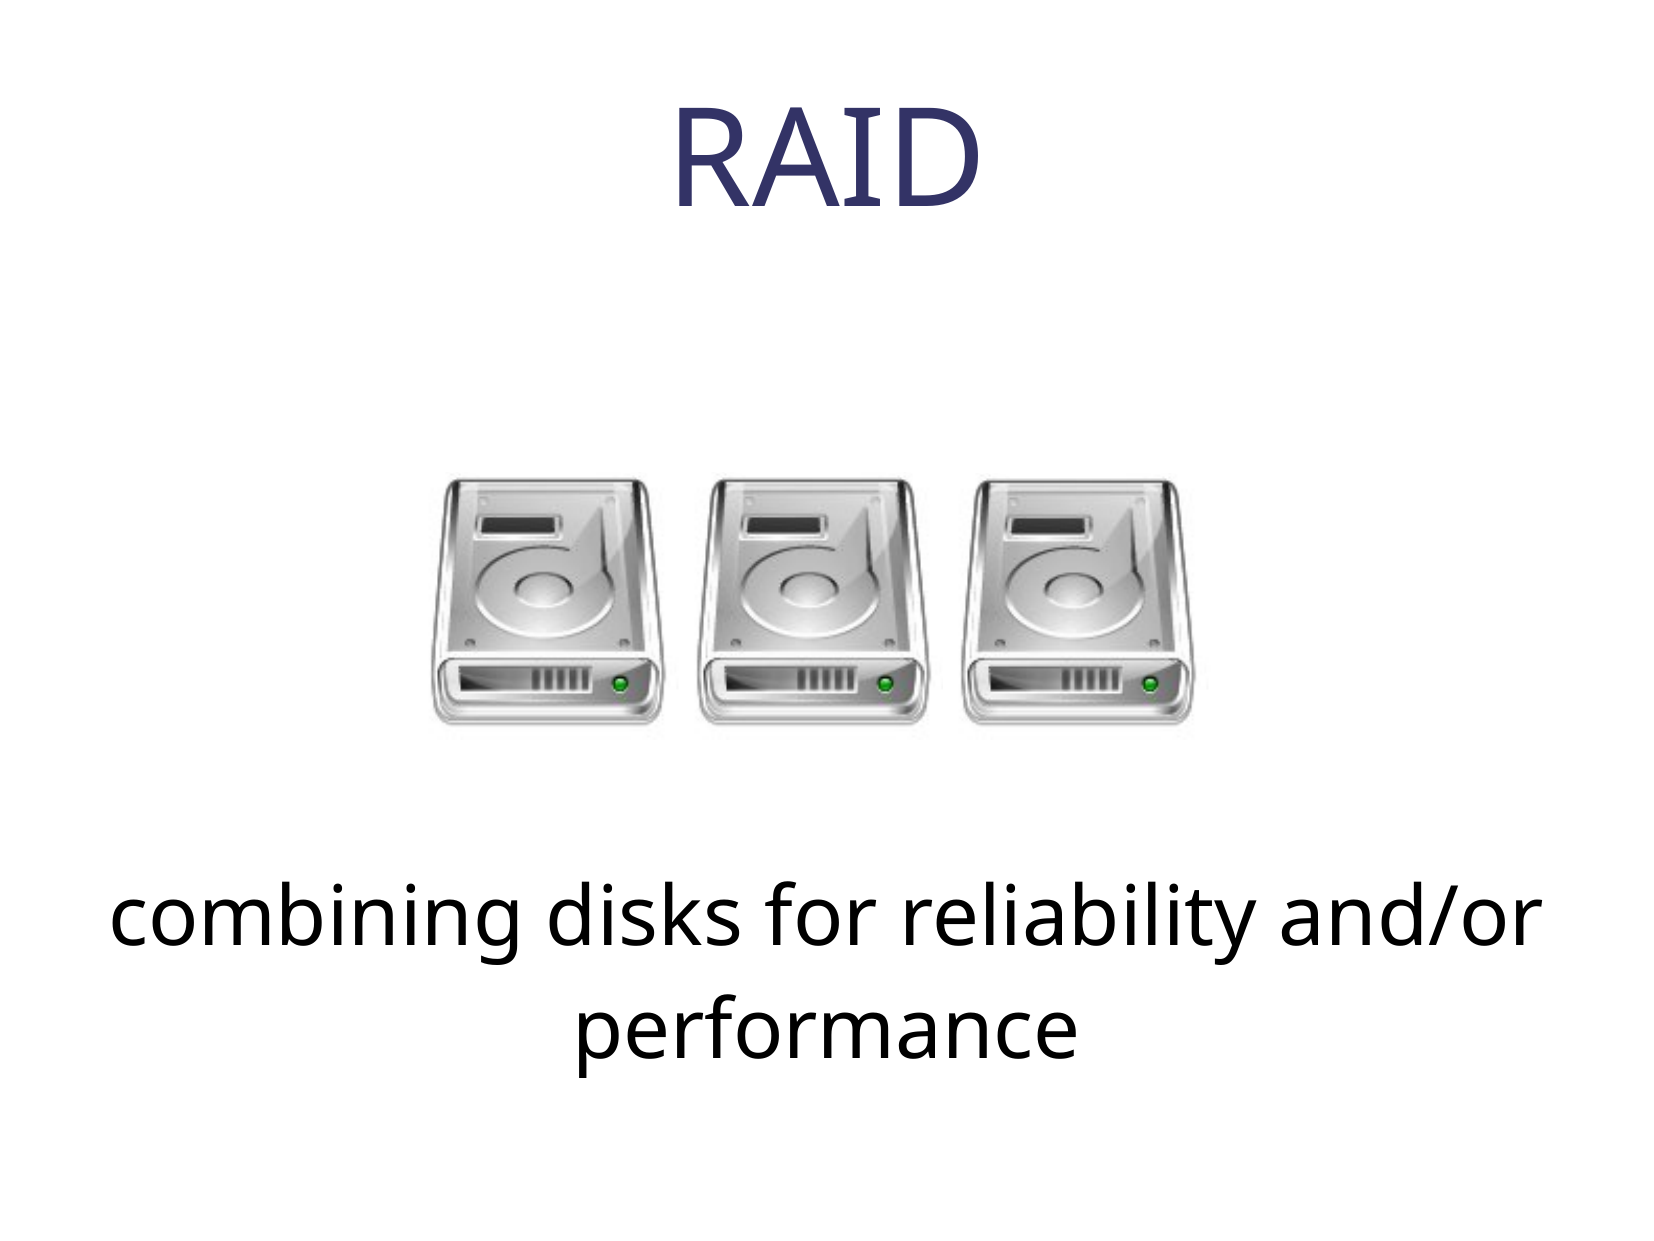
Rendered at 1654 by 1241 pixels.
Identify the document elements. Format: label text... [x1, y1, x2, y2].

subtitle combining disks for reliability and/or performance [82, 856, 1571, 1094]
title RAID [82, 56, 1571, 250]
picture [413, 472, 1211, 740]
